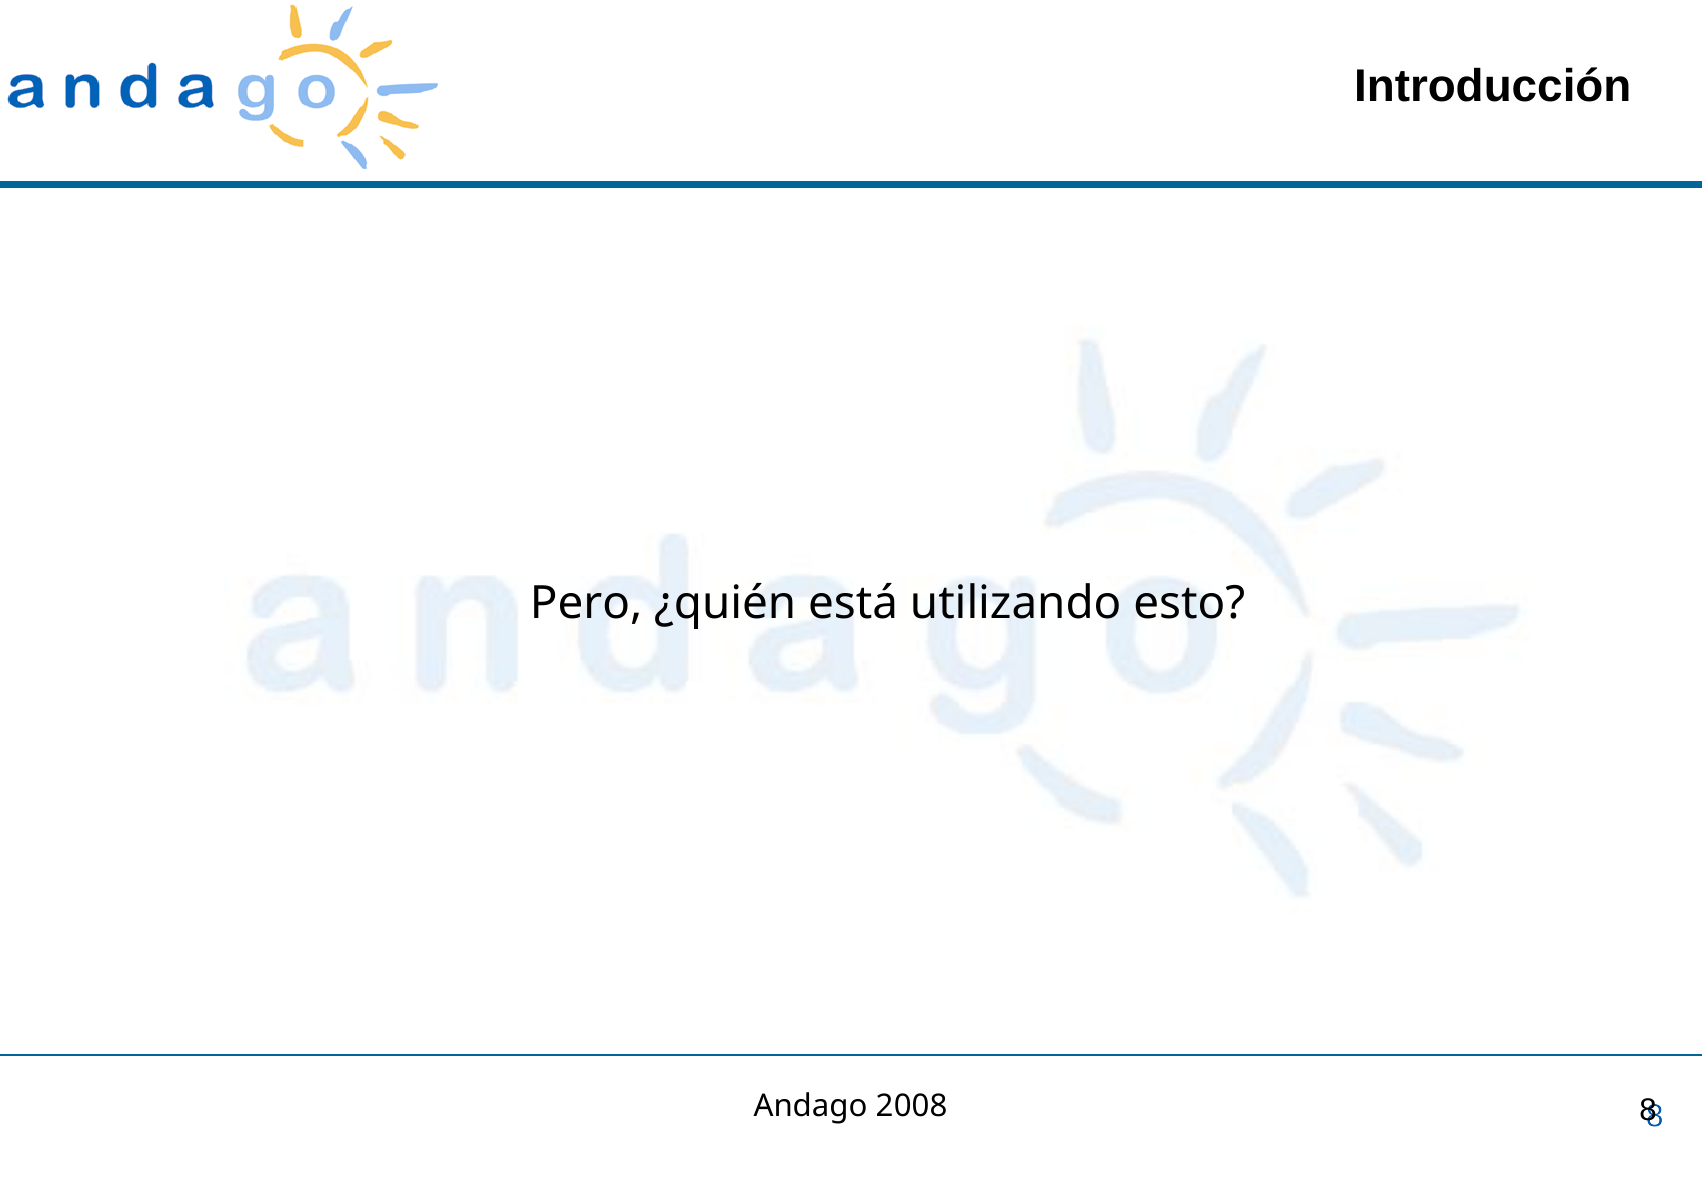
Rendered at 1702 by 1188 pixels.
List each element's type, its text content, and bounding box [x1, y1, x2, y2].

title Introducción [255, 0, 1702, 196]
subtitle Pero, ¿quién está utilizando esto? [123, 247, 1570, 961]
picture [0, 0, 255, 175]
